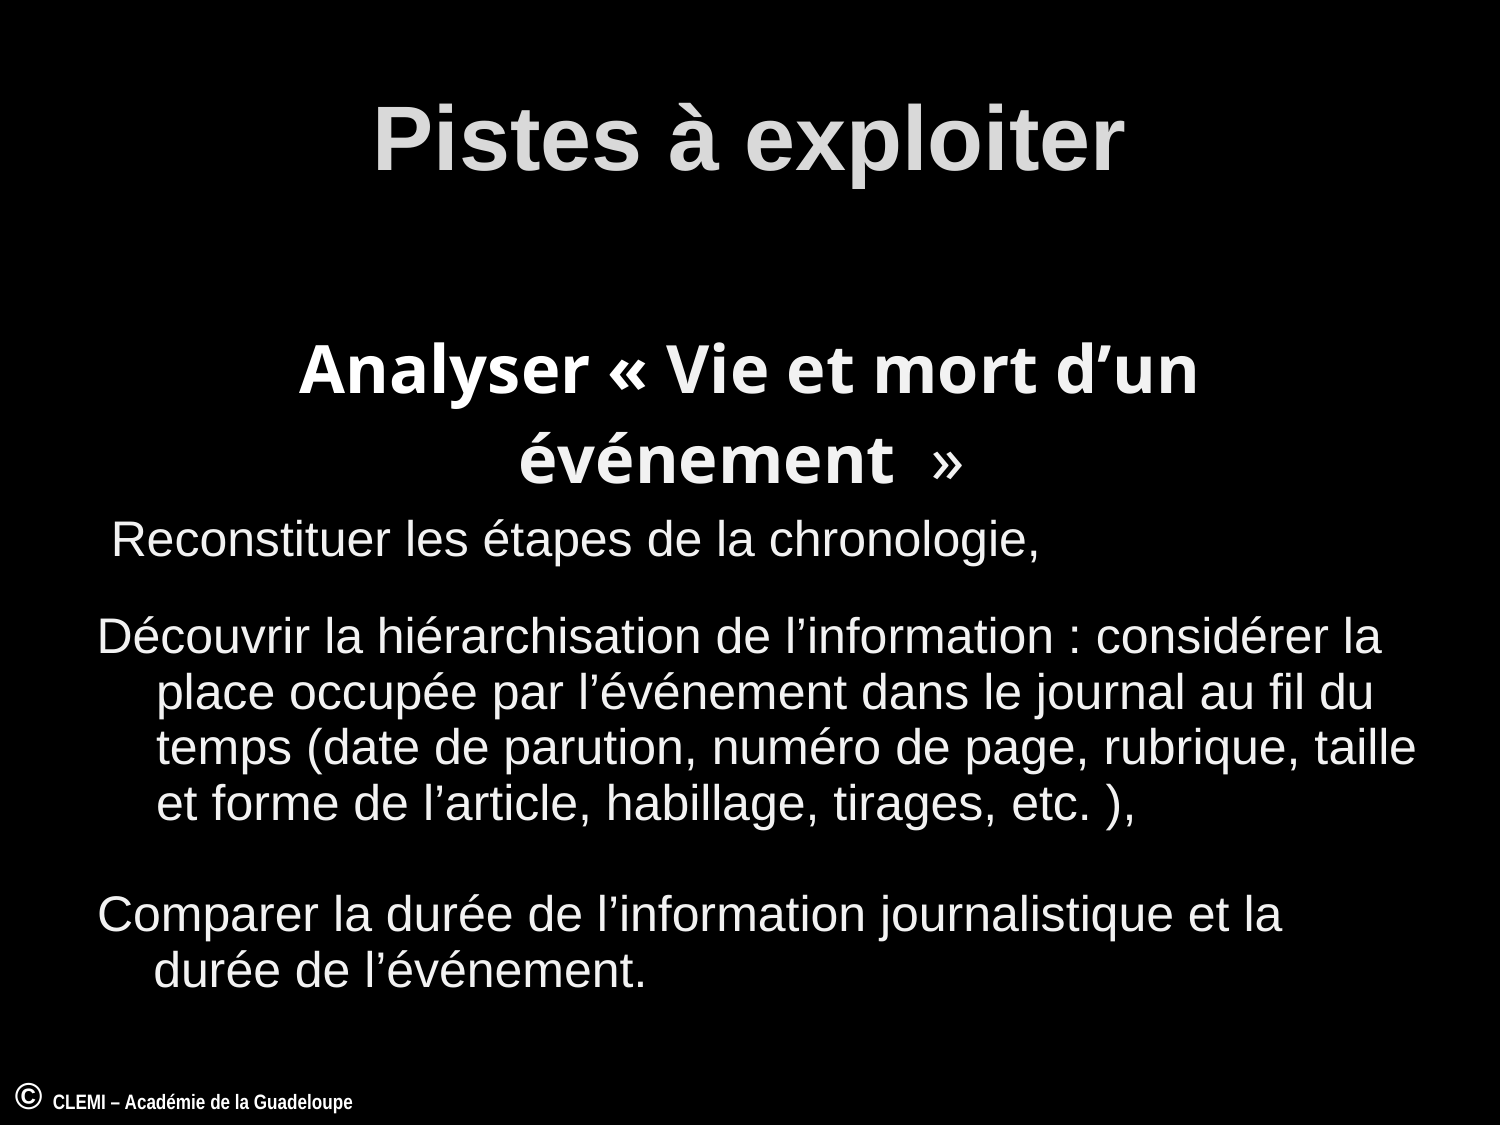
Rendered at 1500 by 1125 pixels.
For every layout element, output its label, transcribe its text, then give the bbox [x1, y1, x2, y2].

text_box Analyser « Vie et mort d’un événement » [46, 314, 1454, 512]
list Comparer la durée de l’information journalistique et la durée de l’événement. [82, 878, 1433, 1032]
text_box Découvrir la hiérarchisation de l’information : considérer la place occupée par l’événement dans le journal au fil du temps (date de parution, numéro de page, rubrique, taille et forme de l’article, habillage, tirages, etc. ), [81, 600, 1454, 839]
title Pistes à exploiter [75, 45, 1426, 233]
text_box Reconstituer les étapes de la chronologie, [82, 503, 1325, 576]
text_box © CLEMI – Académie de la Guadeloupe [0, 1067, 575, 1125]
